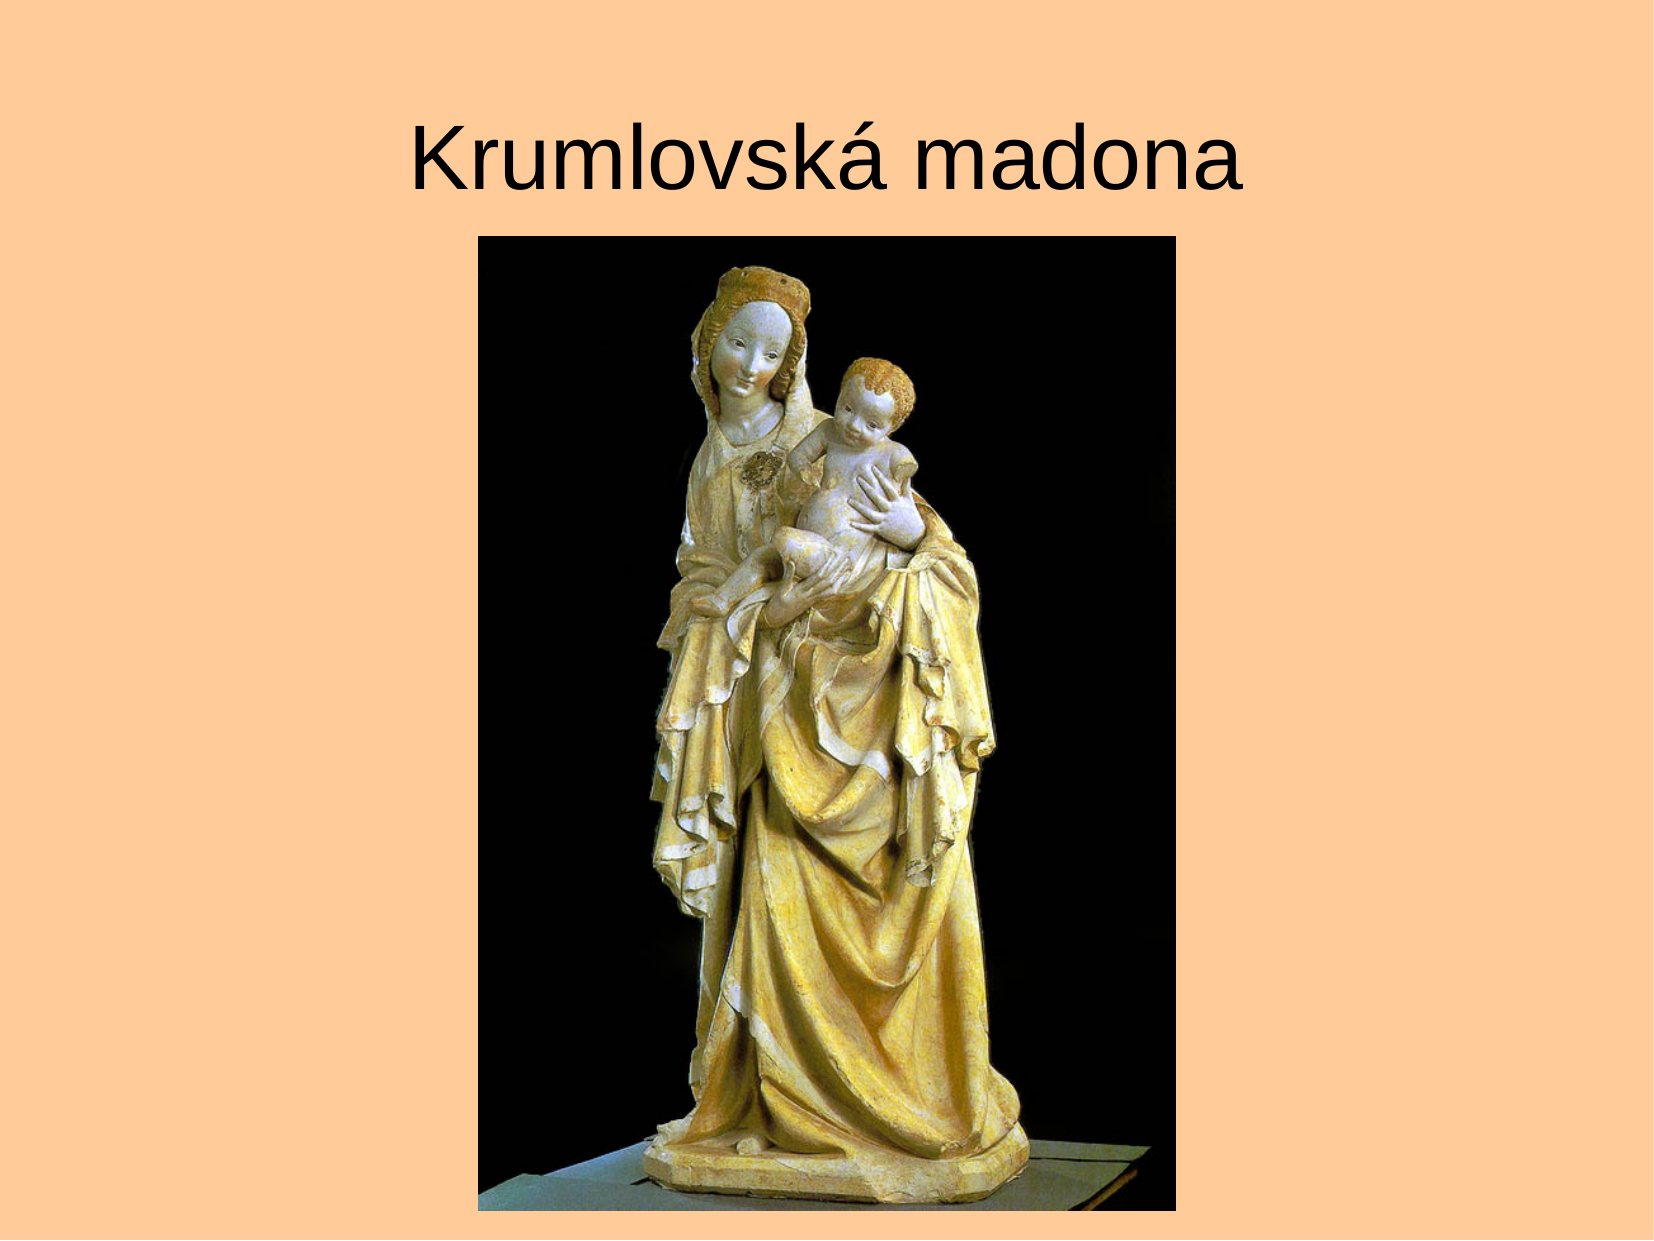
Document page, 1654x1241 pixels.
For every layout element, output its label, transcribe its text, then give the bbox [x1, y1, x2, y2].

title Krumlovská madona [82, 49, 1571, 257]
picture [478, 236, 1176, 1211]
